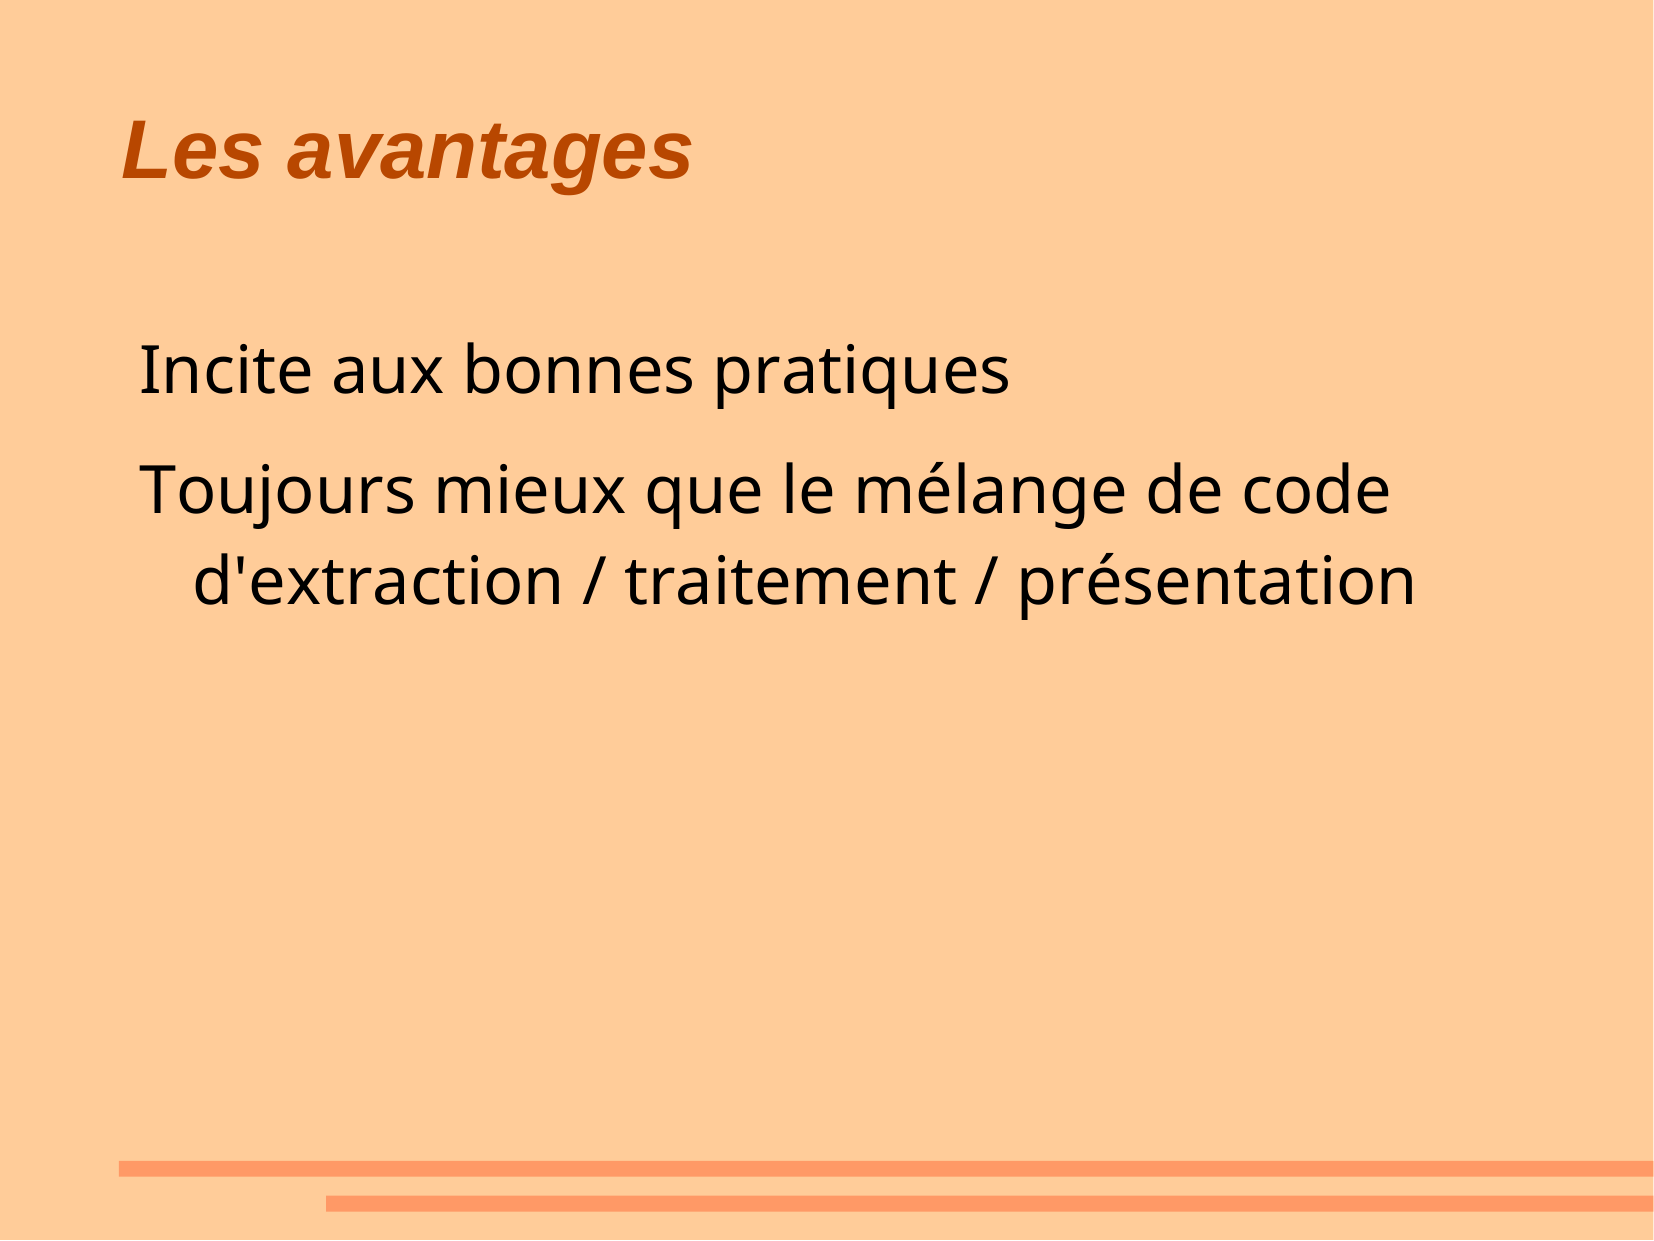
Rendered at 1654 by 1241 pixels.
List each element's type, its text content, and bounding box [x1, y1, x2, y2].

list Incite aux bonnes pratiques Toujours mieux que le mélange de code d'extraction / traitement / présentation [121, 322, 1561, 729]
title Les avantages [121, 46, 1534, 254]
